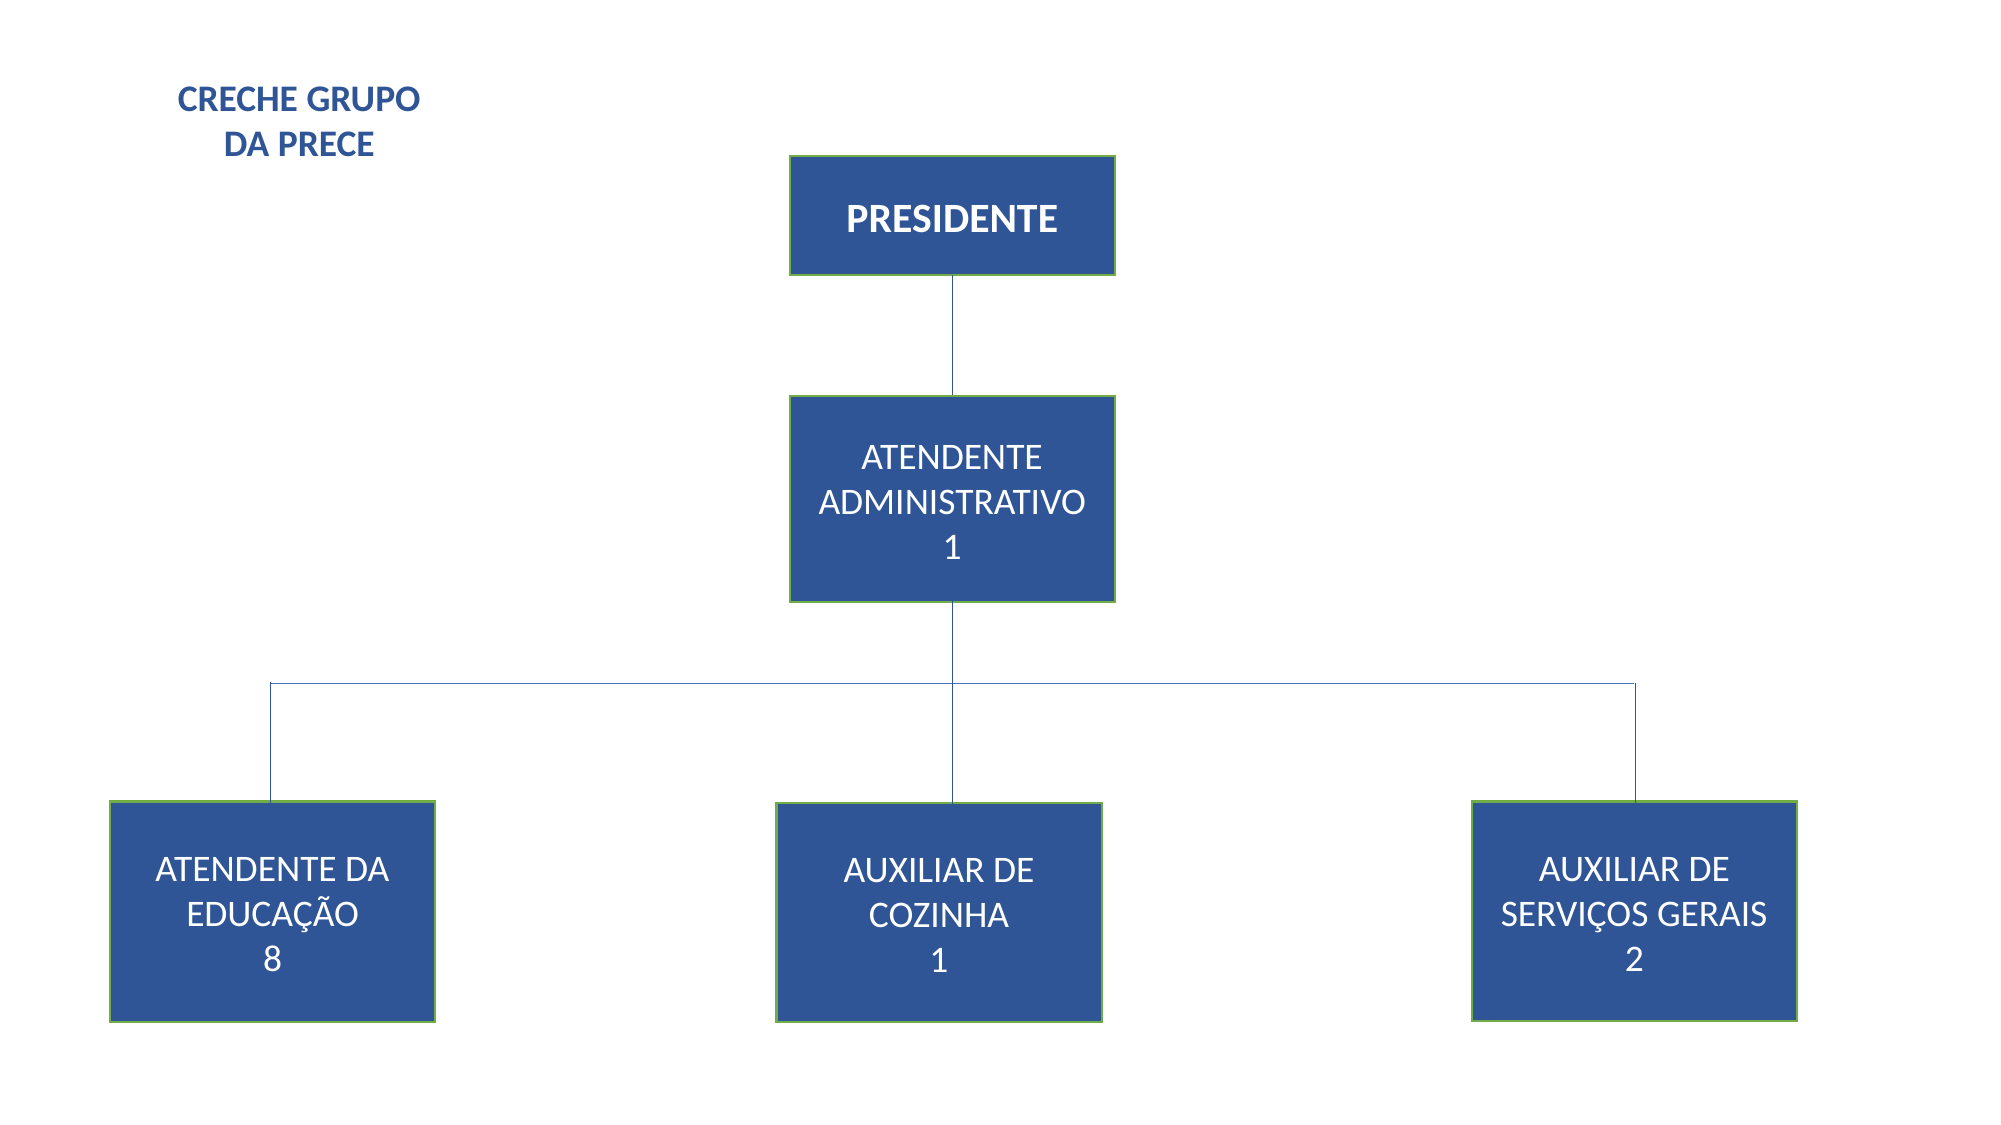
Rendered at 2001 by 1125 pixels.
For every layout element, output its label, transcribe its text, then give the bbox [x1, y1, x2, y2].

text_box ATENDENTE DA EDUCAÇÃO 8 [110, 801, 435, 1022]
text_box AUXILIAR DE SERVIÇOS GERAIS 2 [1472, 801, 1797, 1021]
text_box CRECHE GRUPO DA PRECE [101, 66, 497, 173]
text_box ATENDENTE ADMINISTRATIVO 1 [790, 396, 1115, 602]
text_box PRESIDENTE [790, 156, 1115, 275]
text_box AUXILIAR DE COZINHA 1 [777, 803, 1102, 1022]
